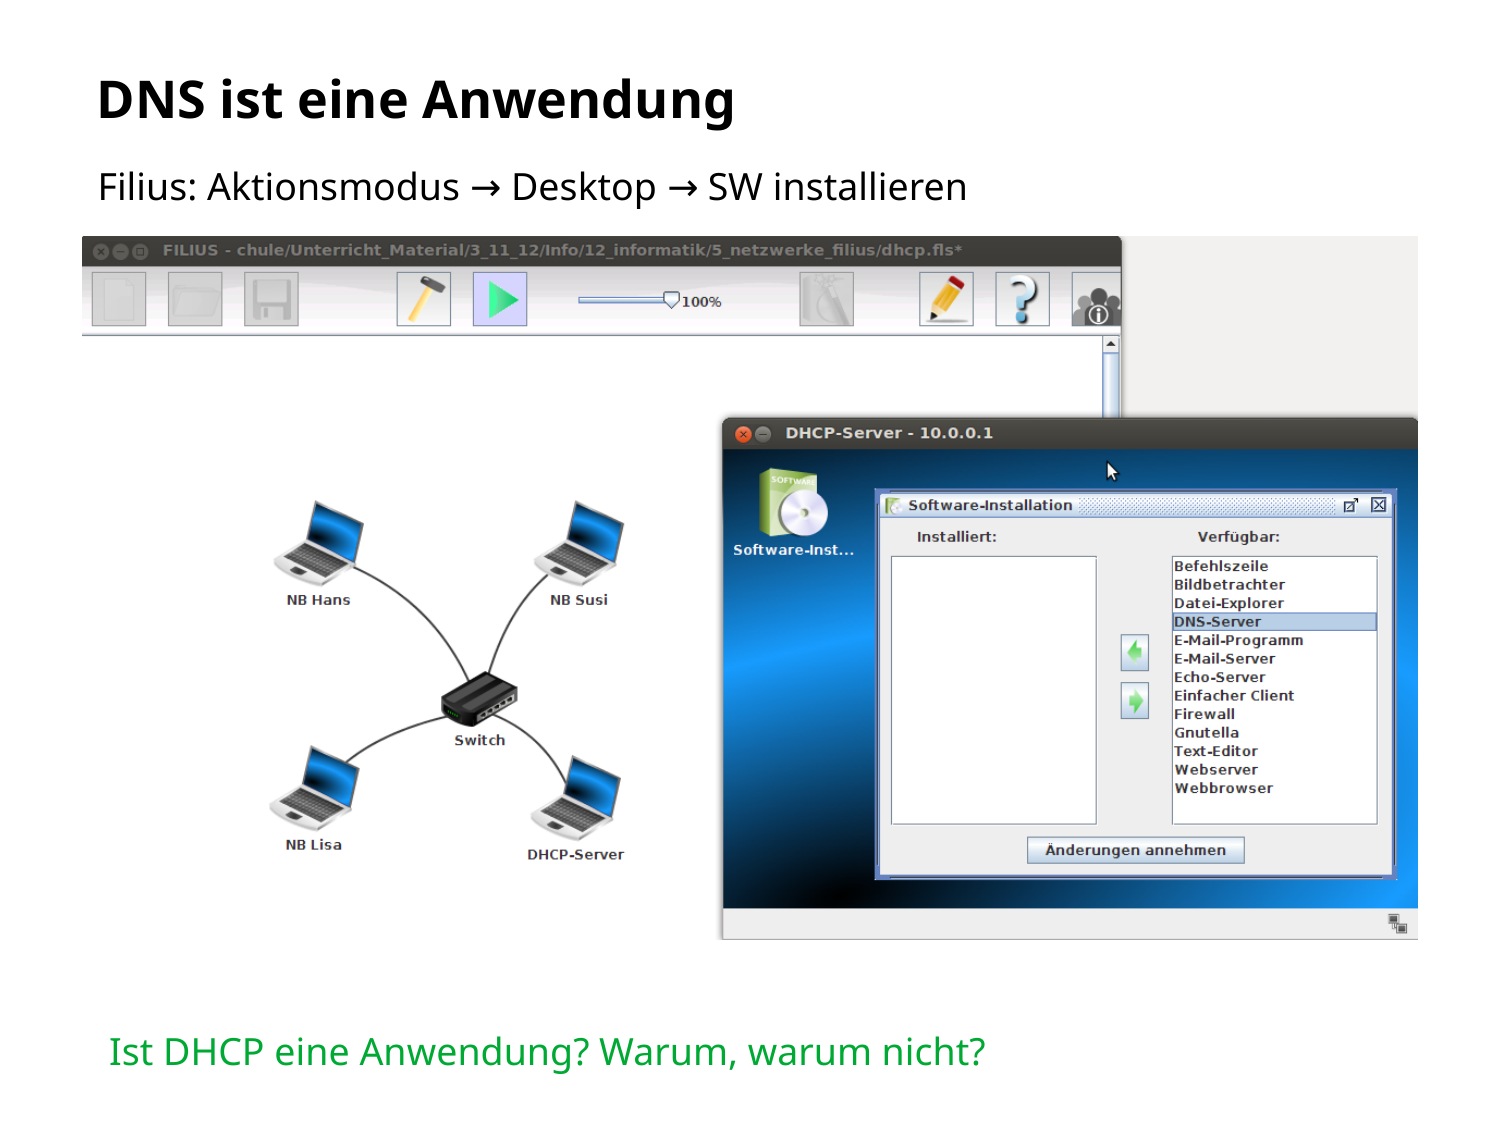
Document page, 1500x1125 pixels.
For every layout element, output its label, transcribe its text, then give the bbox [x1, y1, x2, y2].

text_box Filius: Aktionsmodus → Desktop → SW installieren [82, 153, 957, 211]
text_box DNS ist eine Anwendung [82, 58, 1418, 136]
text_box Ist DHCP eine Anwendung? Warum, warum nicht? [94, 1017, 958, 1075]
picture [82, 236, 1418, 940]
